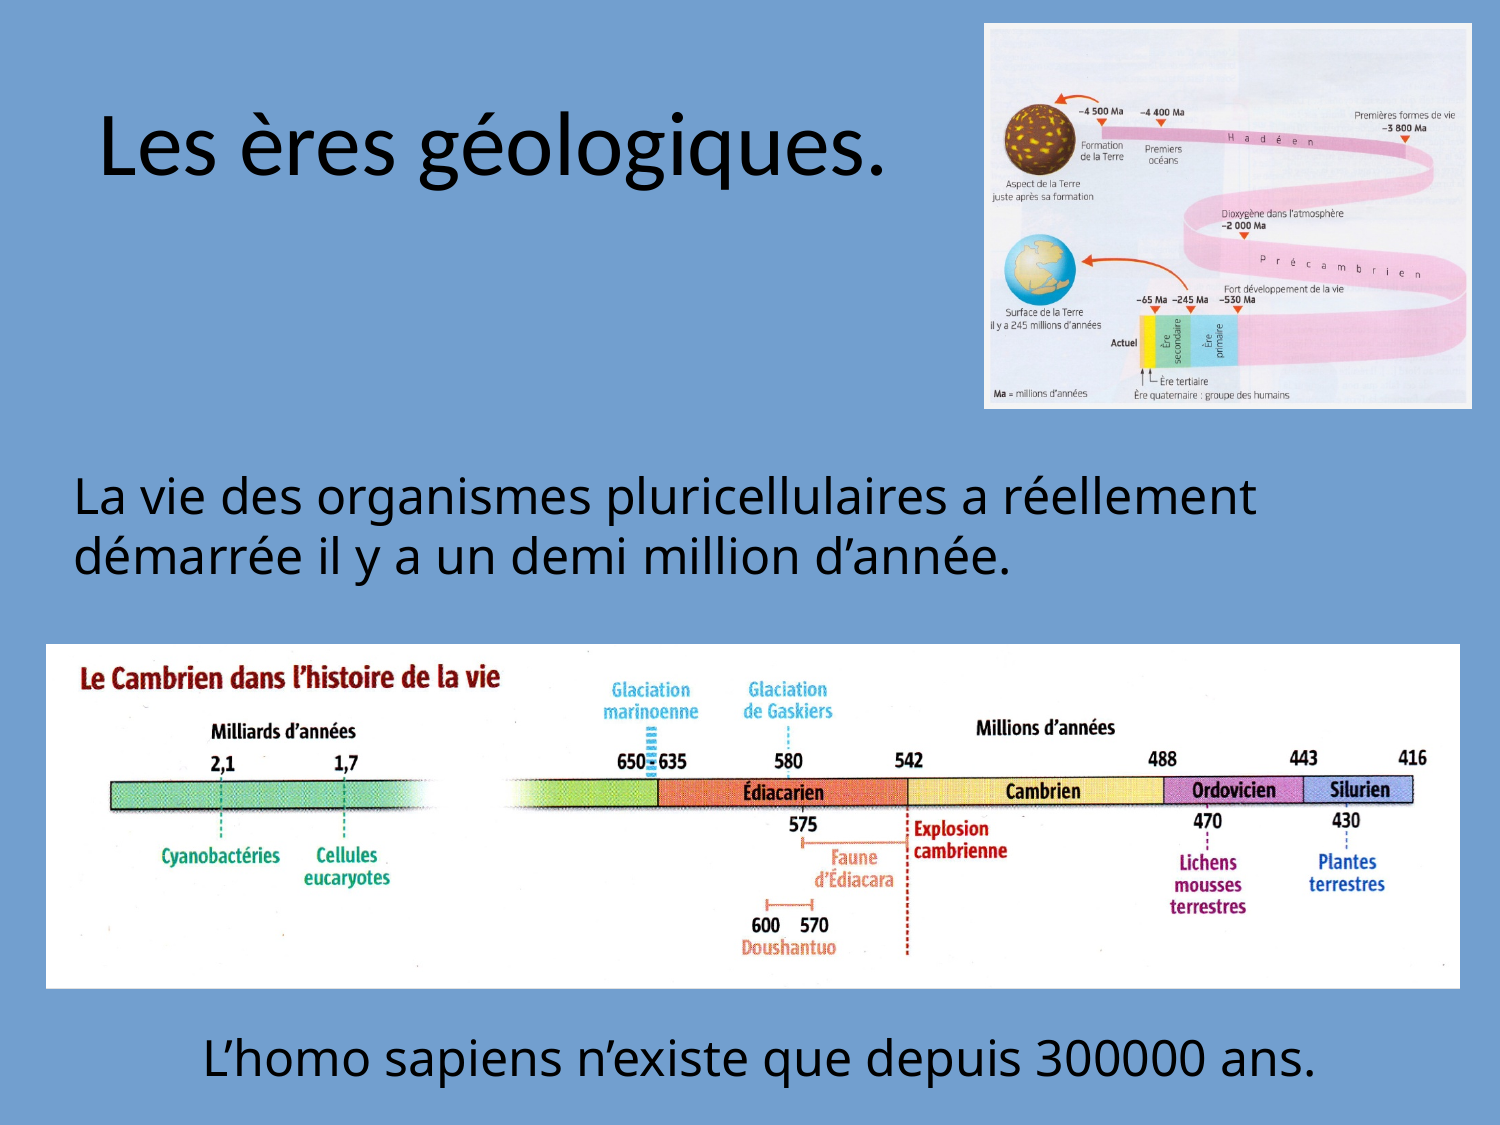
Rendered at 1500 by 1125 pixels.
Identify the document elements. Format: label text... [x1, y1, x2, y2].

picture [46, 644, 1460, 989]
text_box L’homo sapiens n’existe que depuis 300000 ans. [187, 1019, 1453, 1095]
text_box Les ères géologiques. [74, 45, 914, 233]
picture [984, 23, 1472, 409]
text_box La vie des organismes pluricellulaires a réellement démarrée il y a un demi million d’année. [58, 456, 1453, 592]
